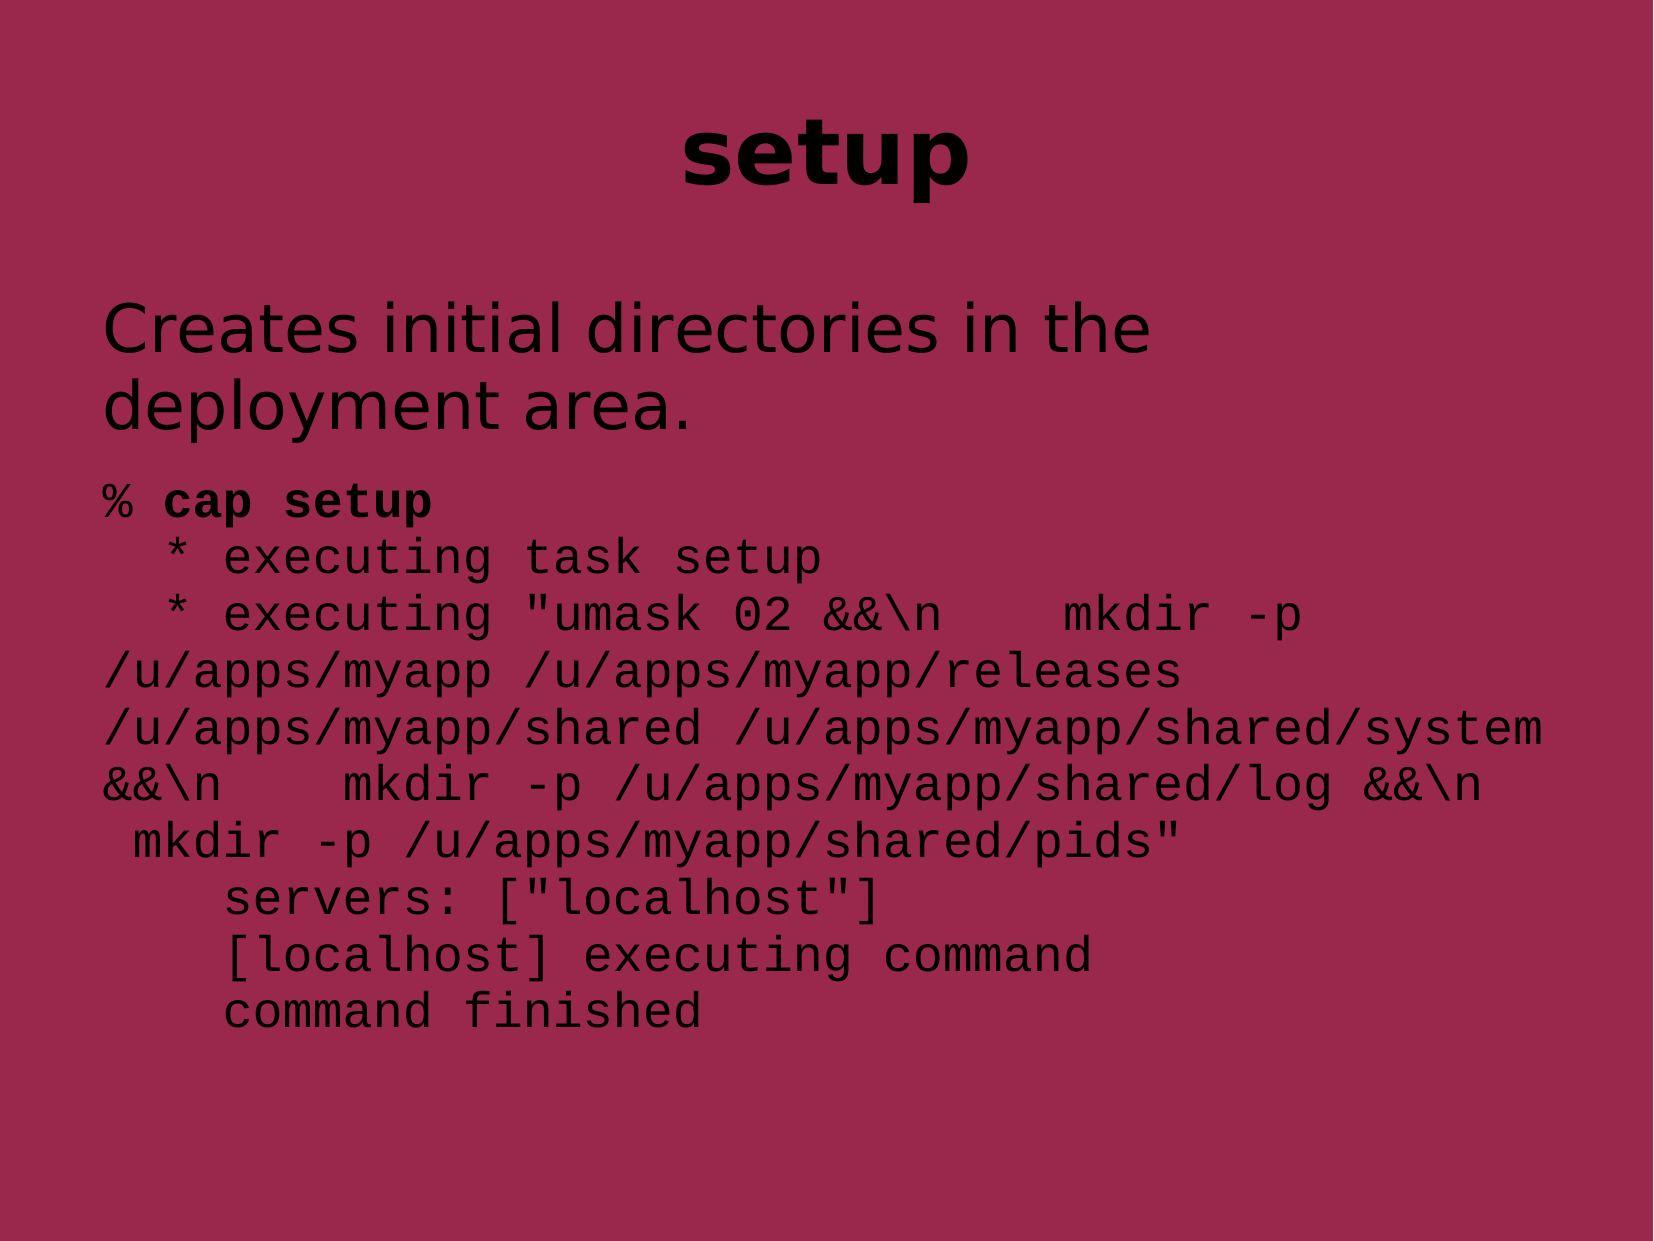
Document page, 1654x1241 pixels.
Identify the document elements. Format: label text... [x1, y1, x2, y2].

list Creates initial directories in the deployment area. % cap setup * executing task setup * executing "umask 02 &&\n mkdir -p /u/apps/myapp /u/apps/myapp/releases /u/apps/myapp/shared /u/apps/myapp/shared/system &&\n mkdir -p /u/apps/myapp/shared/log &&\n mkdir -p /u/apps/myapp/shared/pids" servers: ["localhost"] [localhost] executing command command finished [82, 290, 1571, 1095]
title setup [82, 56, 1571, 250]
